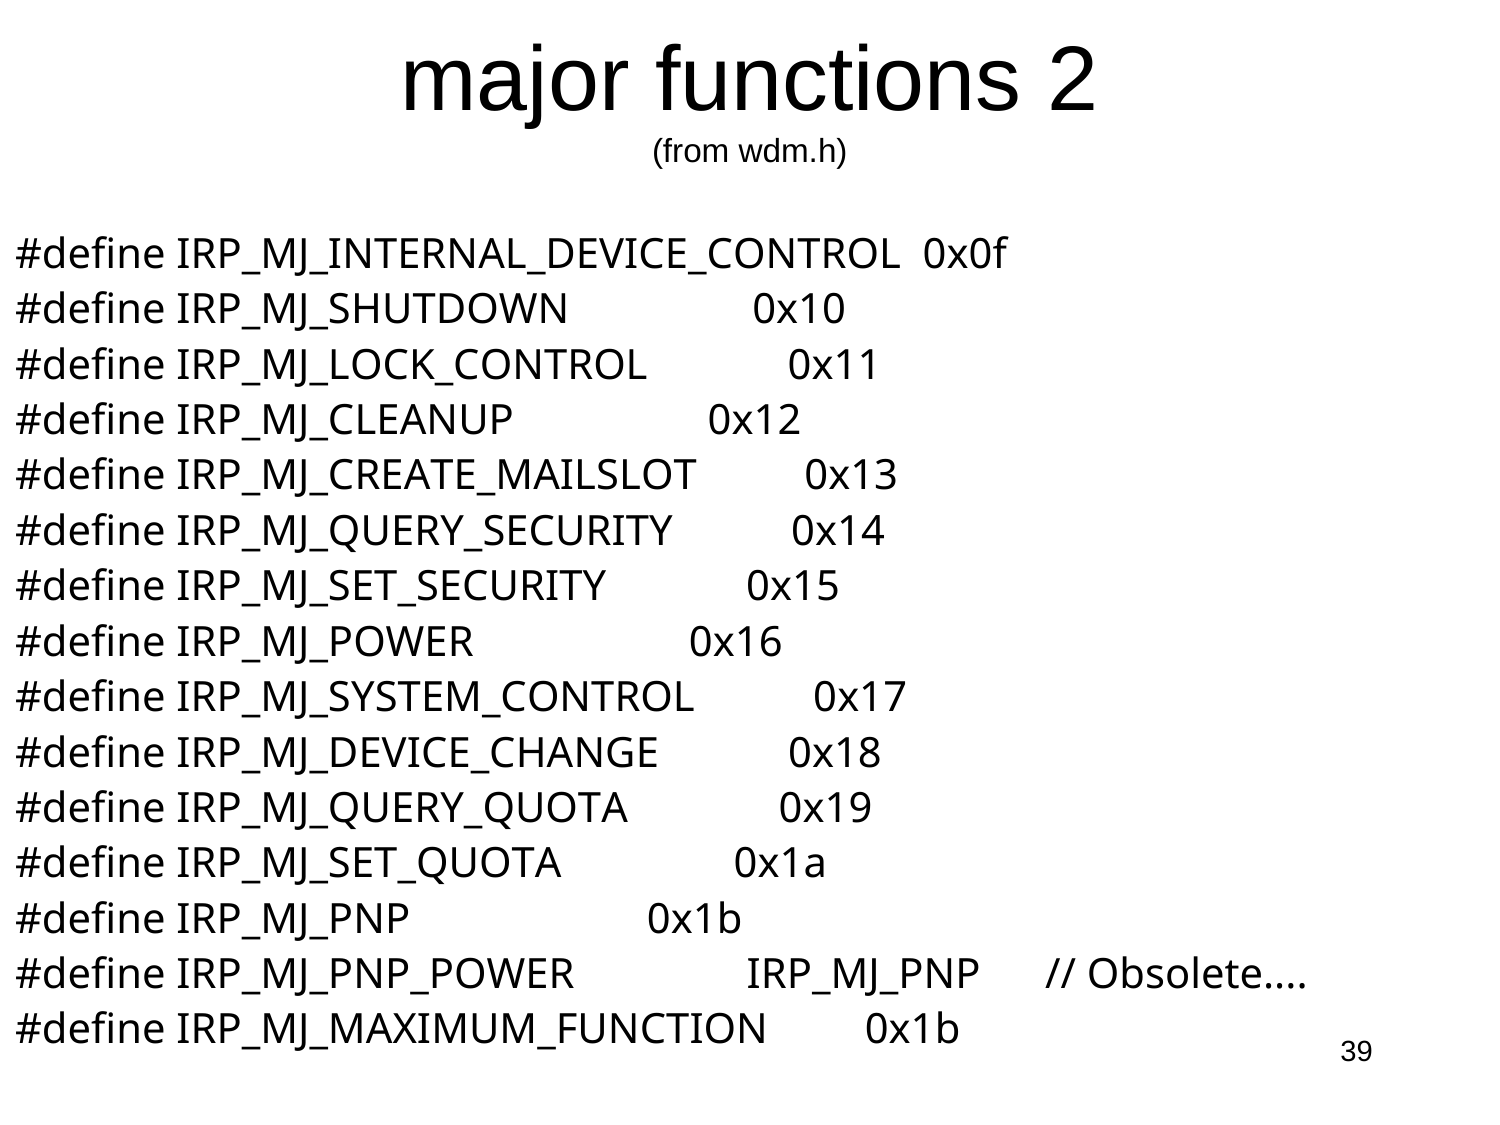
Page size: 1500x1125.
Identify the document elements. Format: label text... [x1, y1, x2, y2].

title major functions 2 (from wdm.h) [0, 0, 1500, 188]
text_box <number> [1074, 1025, 1388, 1101]
list #define IRP_MJ_INTERNAL_DEVICE_CONTROL 0x0f #define IRP_MJ_SHUTDOWN 0x10 #define IRP_MJ_LOCK_CONTROL 0x11 #define IRP_MJ_CLEANUP 0x12 #define IRP_MJ_CREATE_MAILSLOT 0x13 #define IRP_MJ_QUERY_SECURITY 0x14 #define IRP_MJ_SET_SECURITY 0x15 #define IRP_MJ_POWER 0x16 #define IRP_MJ_SYSTEM_CONTROL 0x17 #define IRP_MJ_DEVICE_CHANGE 0x18 #define IRP_MJ_QUERY_QUOTA 0x19 #define IRP_MJ_SET_QUOTA 0x1a #define IRP_MJ_PNP 0x1b #define IRP_MJ_PNP_POWER IRP_MJ_PNP // Obsolete.... #define IRP_MJ_MAXIMUM_FUNCTION 0x1b [0, 224, 1500, 1125]
